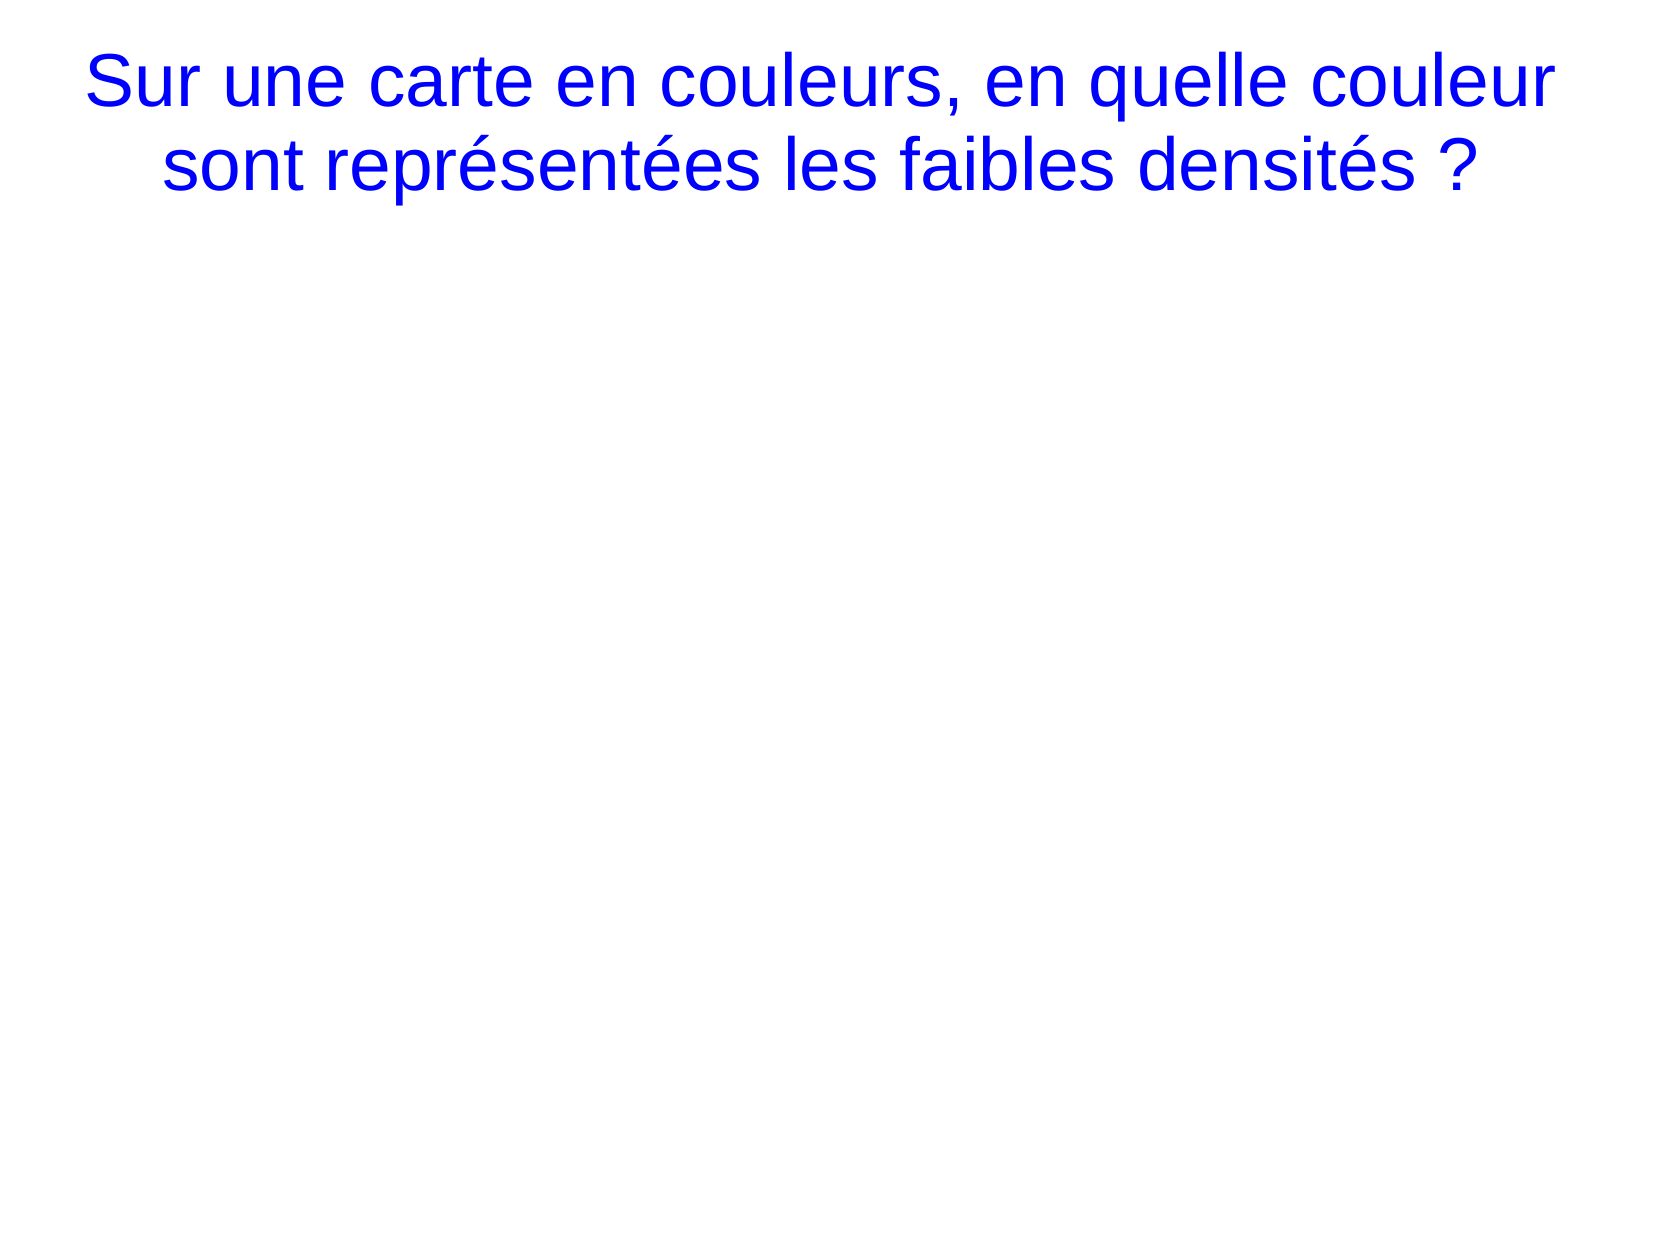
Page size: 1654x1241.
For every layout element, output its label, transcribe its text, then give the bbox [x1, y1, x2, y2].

title Sur une carte en couleurs, en quelle couleur sont représentées les faibles densités ? [76, 38, 1565, 207]
